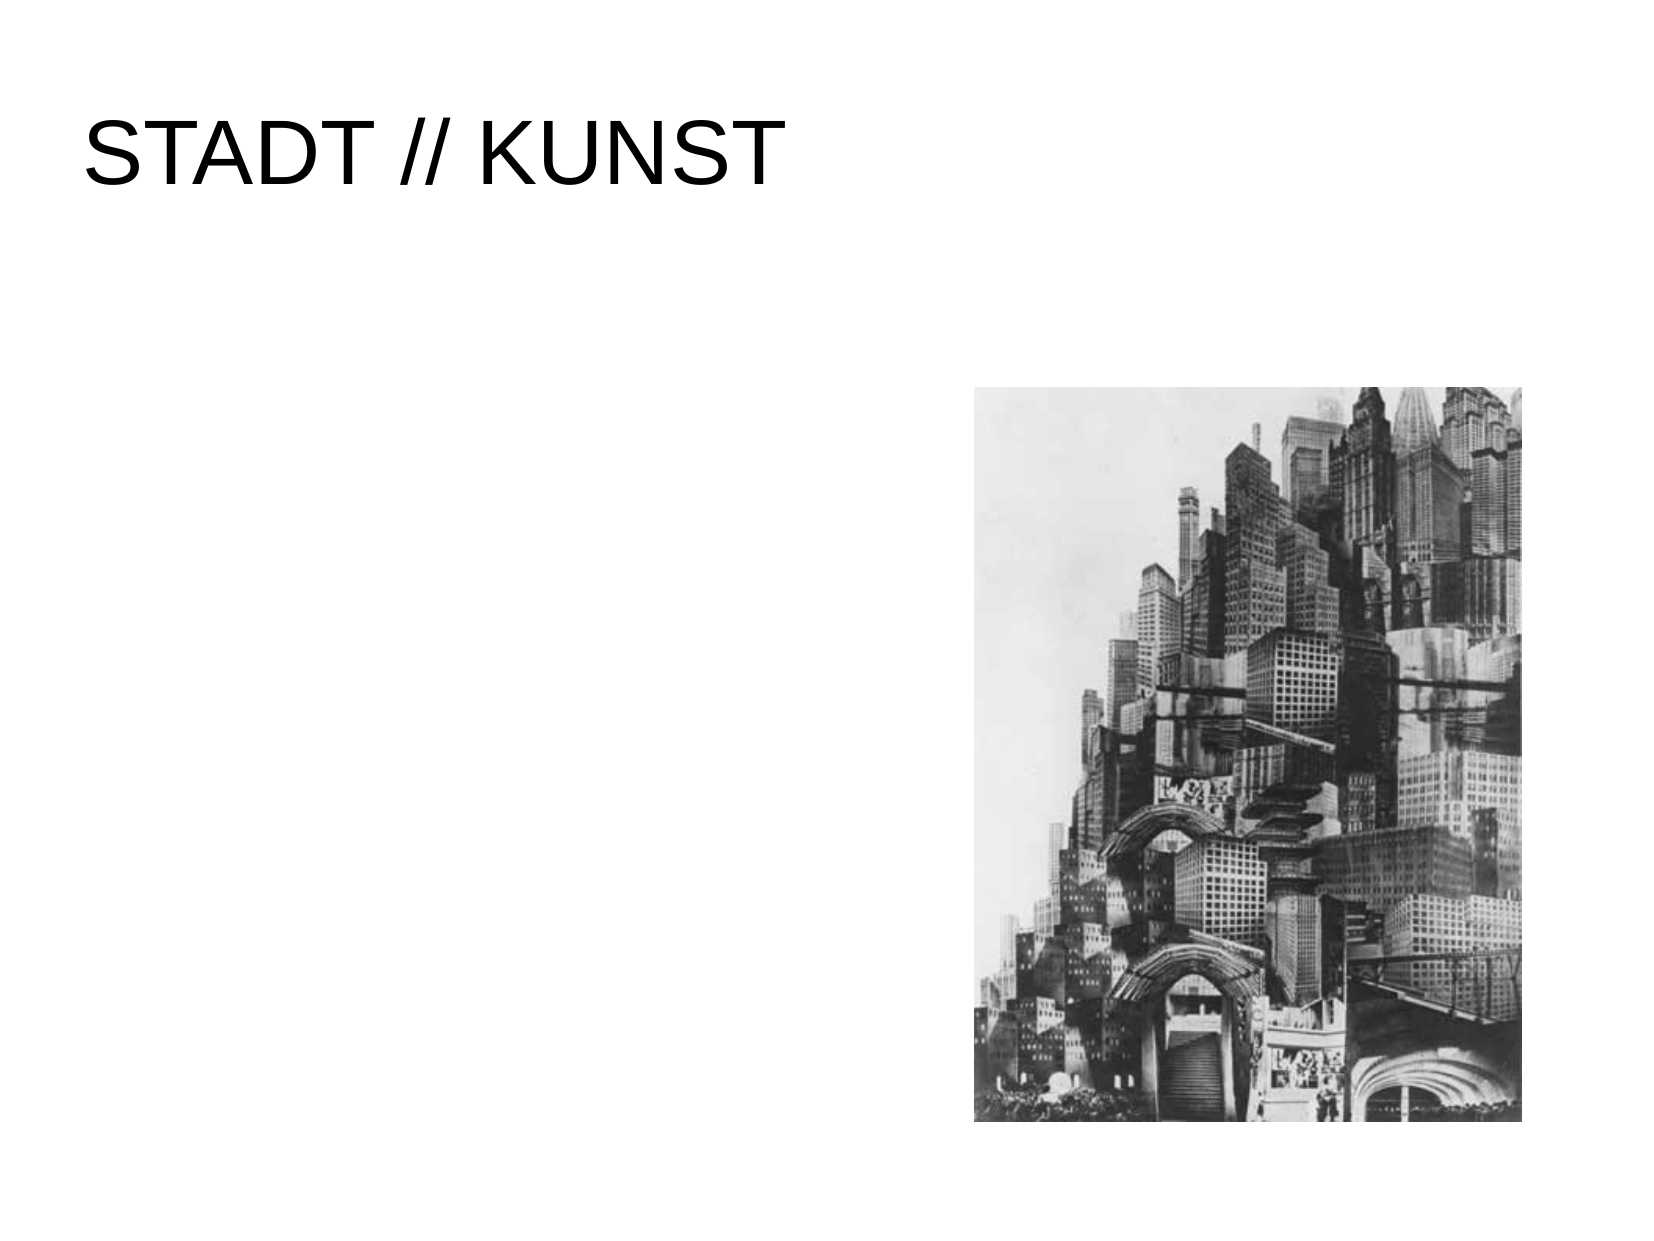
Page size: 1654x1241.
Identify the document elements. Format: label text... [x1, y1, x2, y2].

picture [974, 387, 1522, 1123]
title STADT // KUNST [82, 56, 1571, 250]
